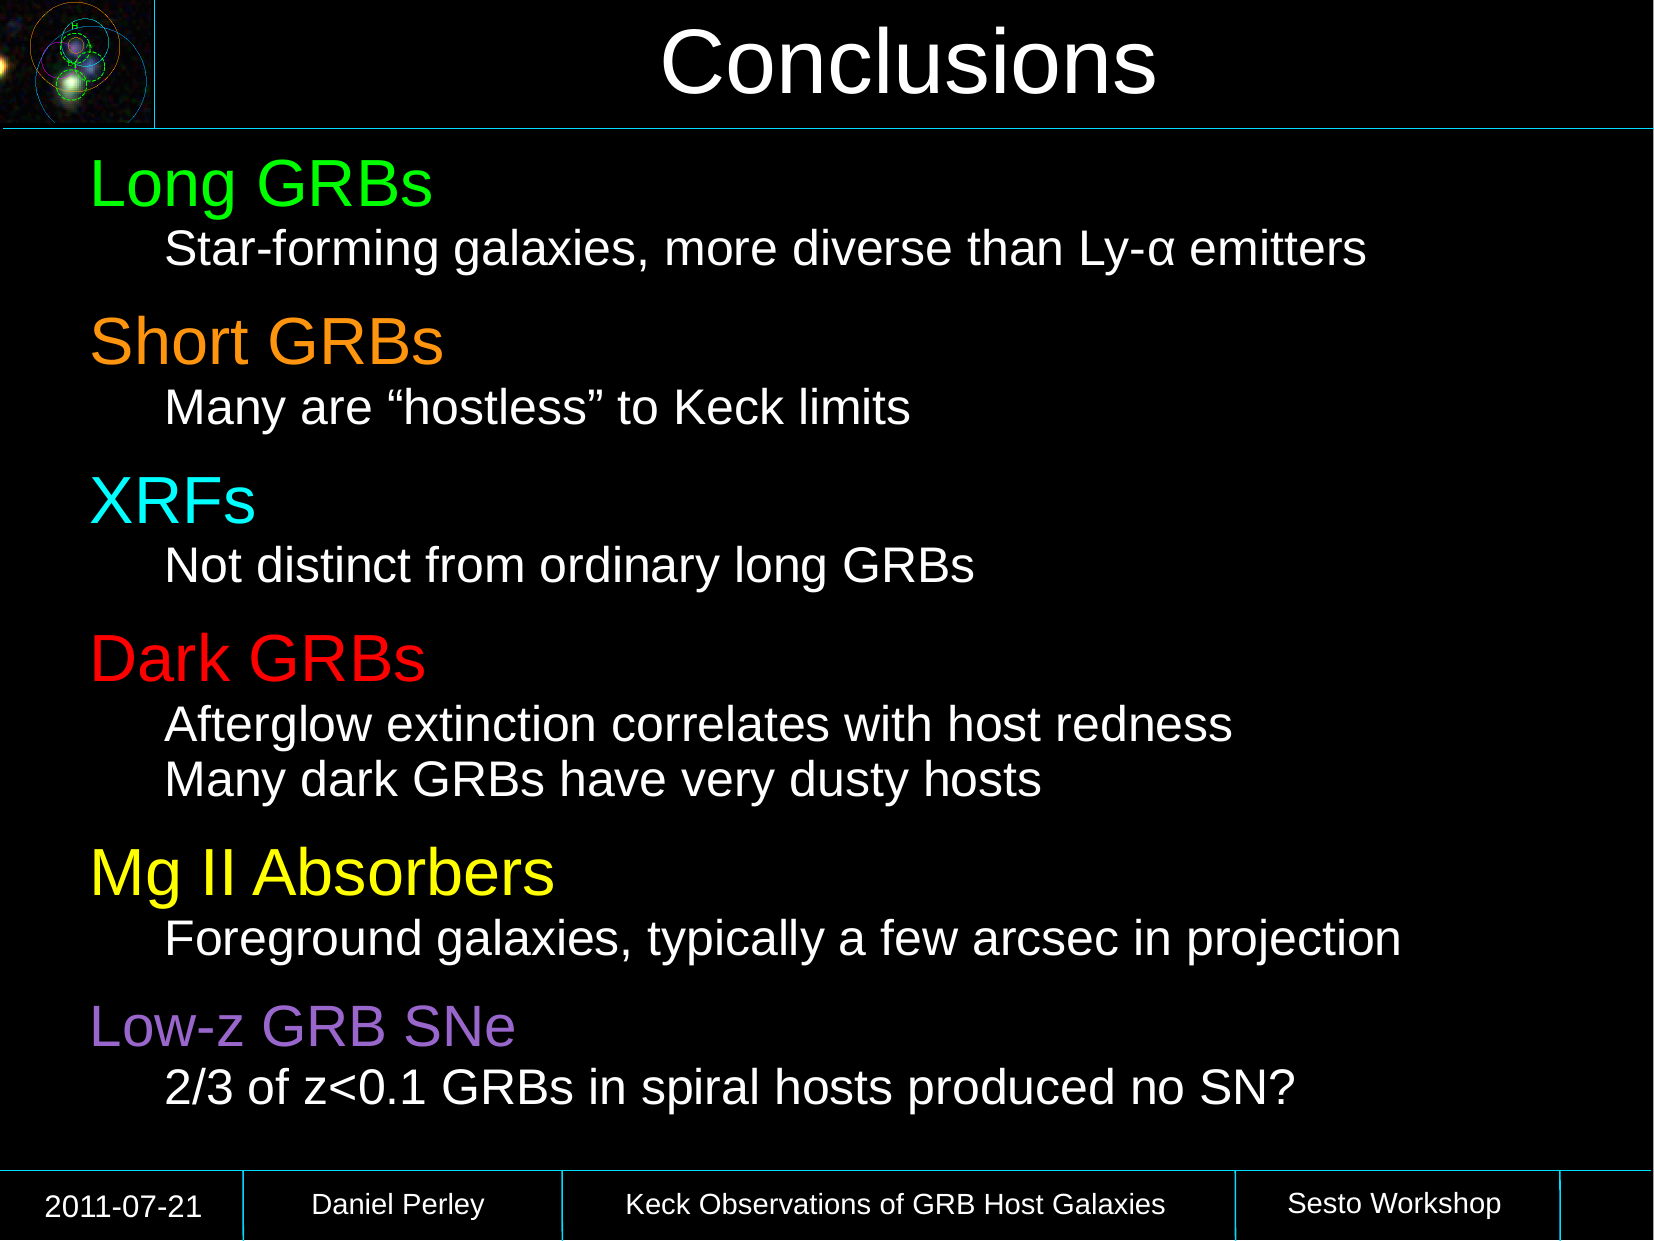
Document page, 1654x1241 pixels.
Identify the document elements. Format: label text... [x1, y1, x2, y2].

title Conclusions [165, 10, 1654, 114]
text_box Long GRBs Star-forming galaxies, more diverse than Ly-α emitters Short GRBs Many are “hostless” to Keck limits XRFs Not distinct from ordinary long GRBs Dark GRBs Afterglow extinction correlates with host redness Many dark GRBs have very dusty hosts Mg II Absorbers Foreground galaxies, typically a few arcsec in projection Low-z GRB SNe 2/3 of z<0.1 GRBs in spiral hosts produced no SN? [75, 138, 1501, 1123]
picture [0, 0, 151, 123]
